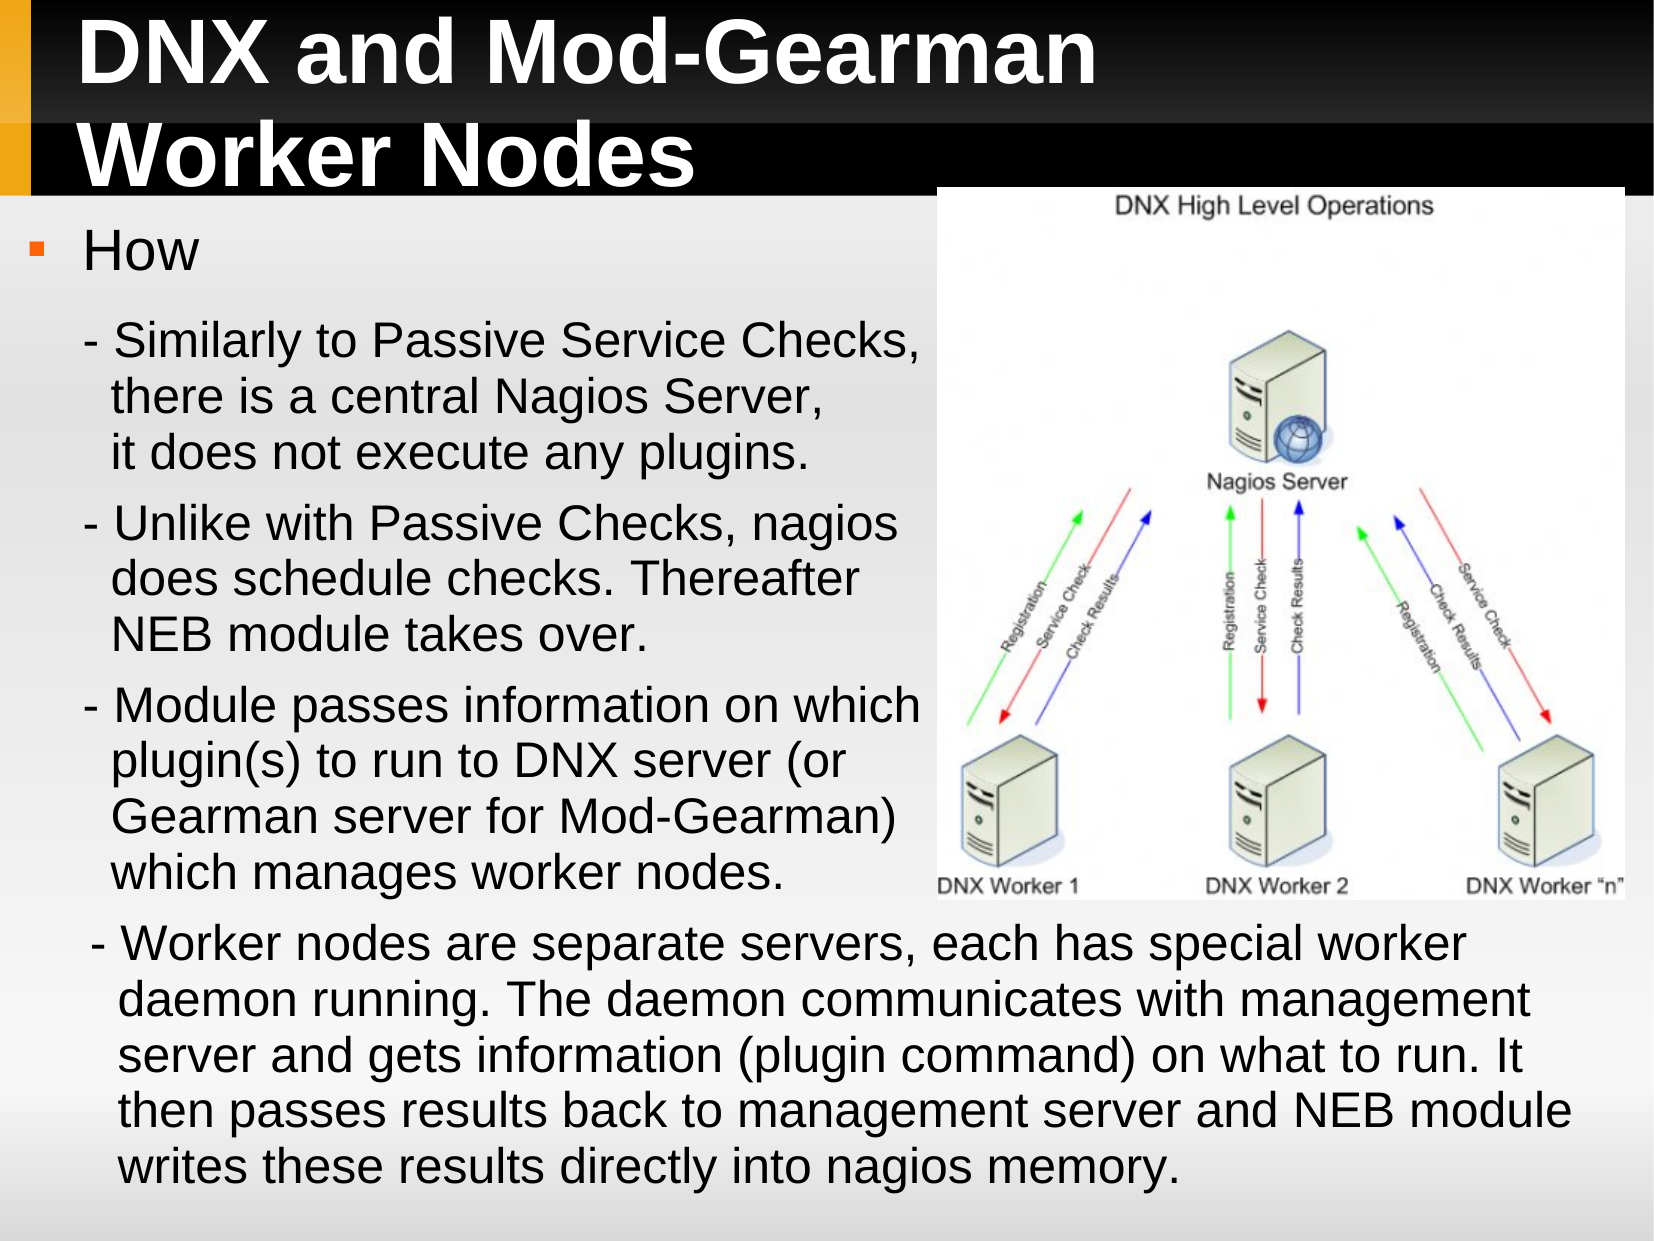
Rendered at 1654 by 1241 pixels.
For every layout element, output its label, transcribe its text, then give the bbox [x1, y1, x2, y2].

picture [0, 0, 1654, 1241]
list How - Similarly to Passive Service Checks, there is a central Nagios Server, it does not execute any plugins. - Unlike with Passive Checks, nagios does schedule checks. Thereafter NEB module takes over. - Module passes information on which plugin(s) to run to DNX server (or Gearman server for Mod-Gearman) which manages worker nodes. [11, 217, 937, 900]
text_box - Worker nodes are separate servers, each has special worker daemon running. The daemon communicates with management server and gets information (plugin command) on what to run. It then passes results back to management server and NEB module writes these results directly into nagios memory. [75, 907, 1613, 1202]
title DNX and Mod-Gearman Worker Nodes [76, 0, 1565, 208]
